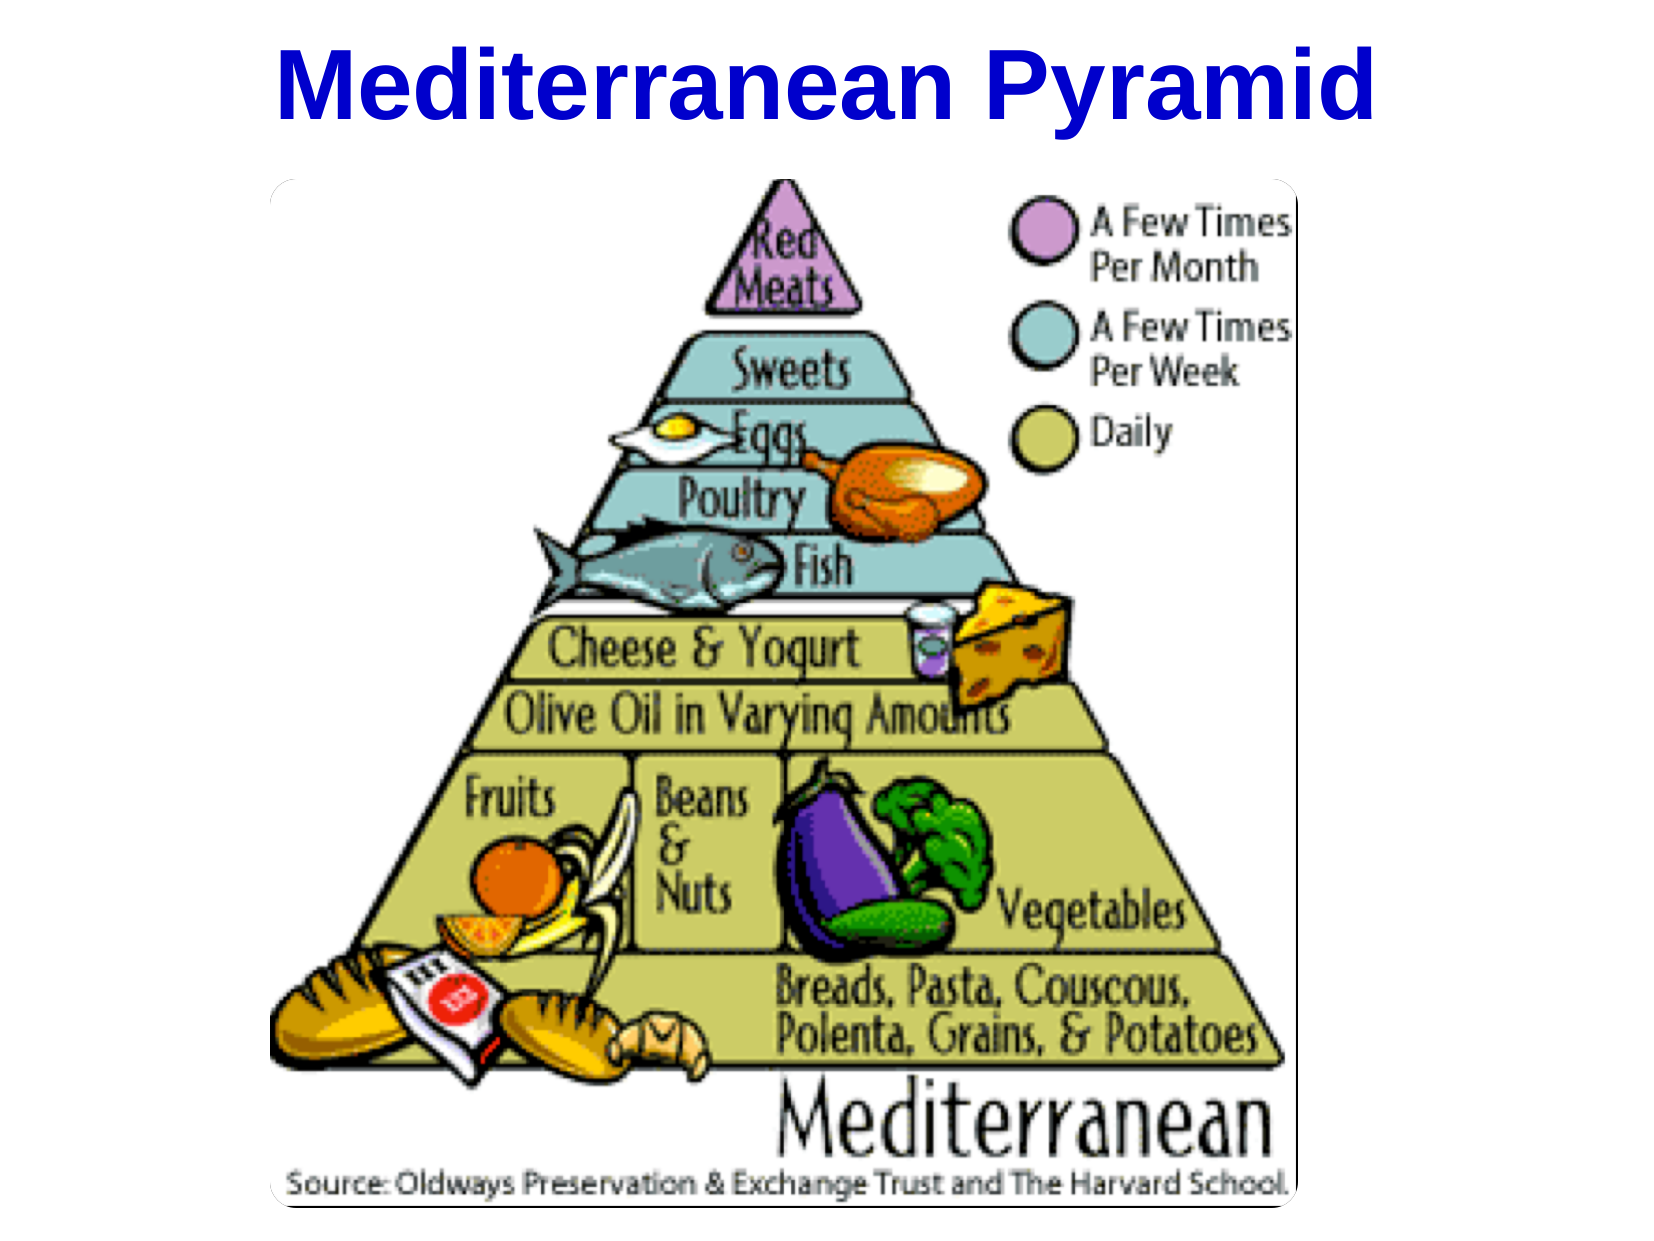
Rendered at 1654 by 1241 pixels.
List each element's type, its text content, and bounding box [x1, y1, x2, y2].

picture [270, 179, 1298, 1208]
title Mediterranean Pyramid [82, 28, 1571, 141]
